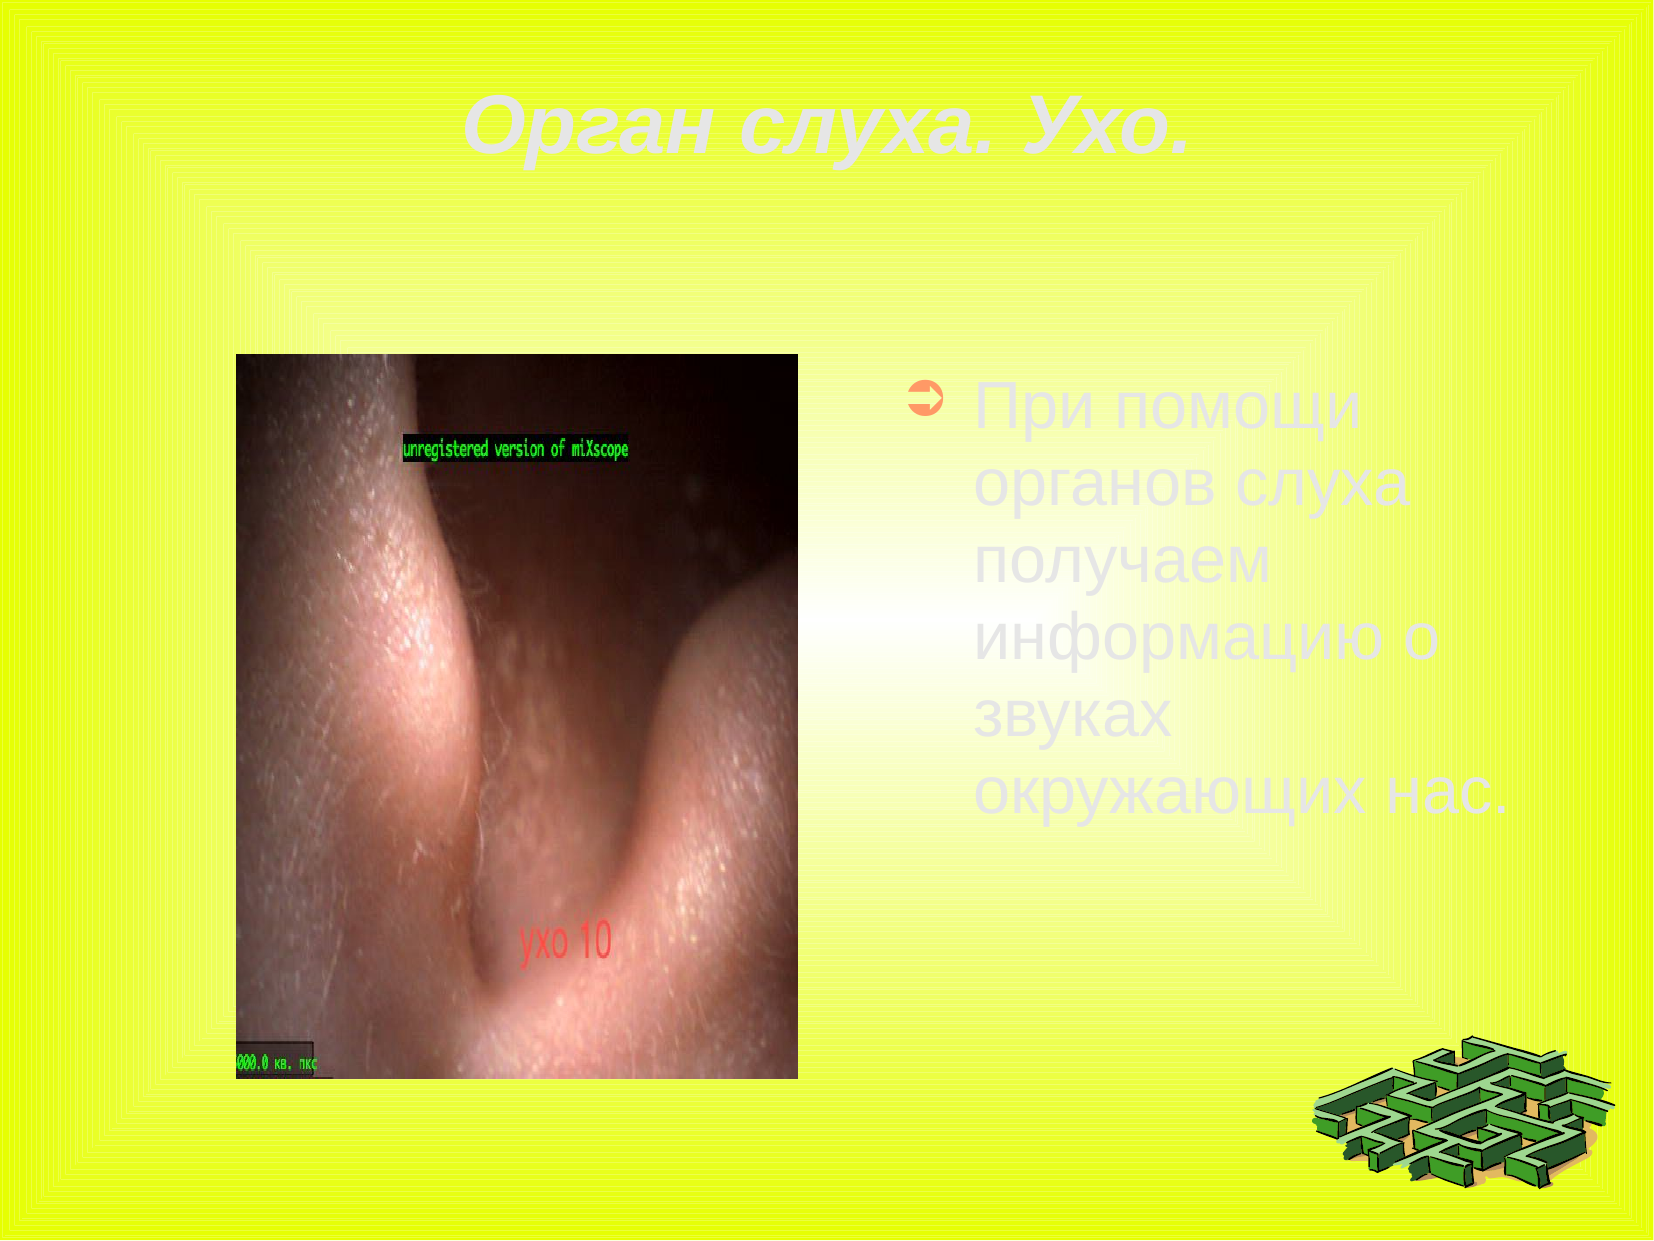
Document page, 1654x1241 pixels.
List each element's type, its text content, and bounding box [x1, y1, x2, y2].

list При помощи органов слуха получаем информацию о звуках окружающих нас. [891, 364, 1570, 1184]
picture [236, 354, 798, 1079]
title Орган слуха. Ухо. [121, 19, 1534, 227]
